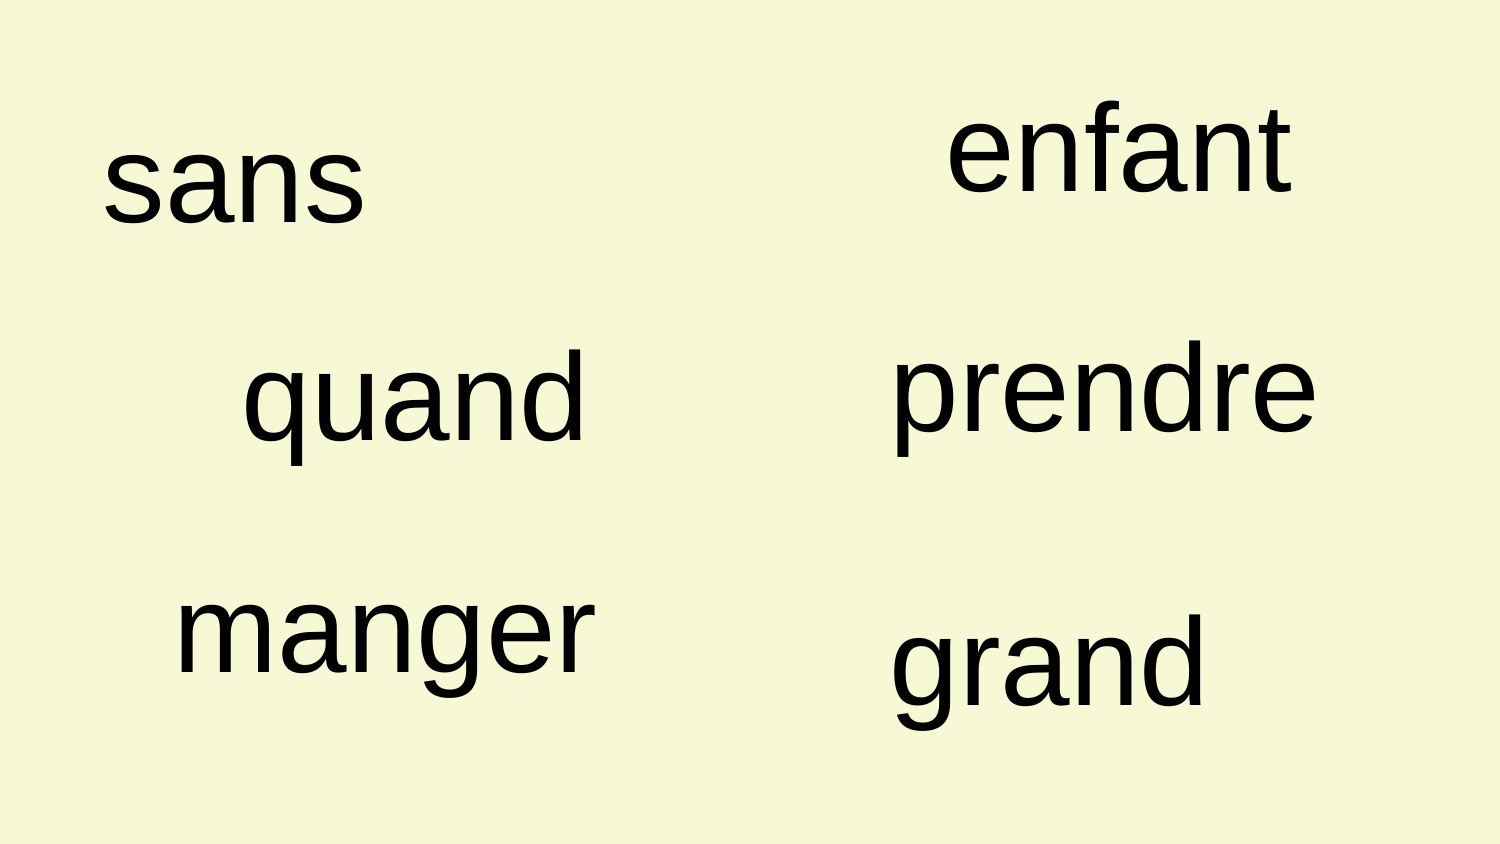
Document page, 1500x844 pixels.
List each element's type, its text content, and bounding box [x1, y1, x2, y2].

text_box prendre [874, 291, 1438, 476]
text_box sans [87, 82, 651, 268]
text_box quand [226, 300, 790, 486]
text_box enfant [930, 51, 1493, 237]
text_box manger [158, 532, 721, 718]
text_box grand [874, 565, 1438, 750]
